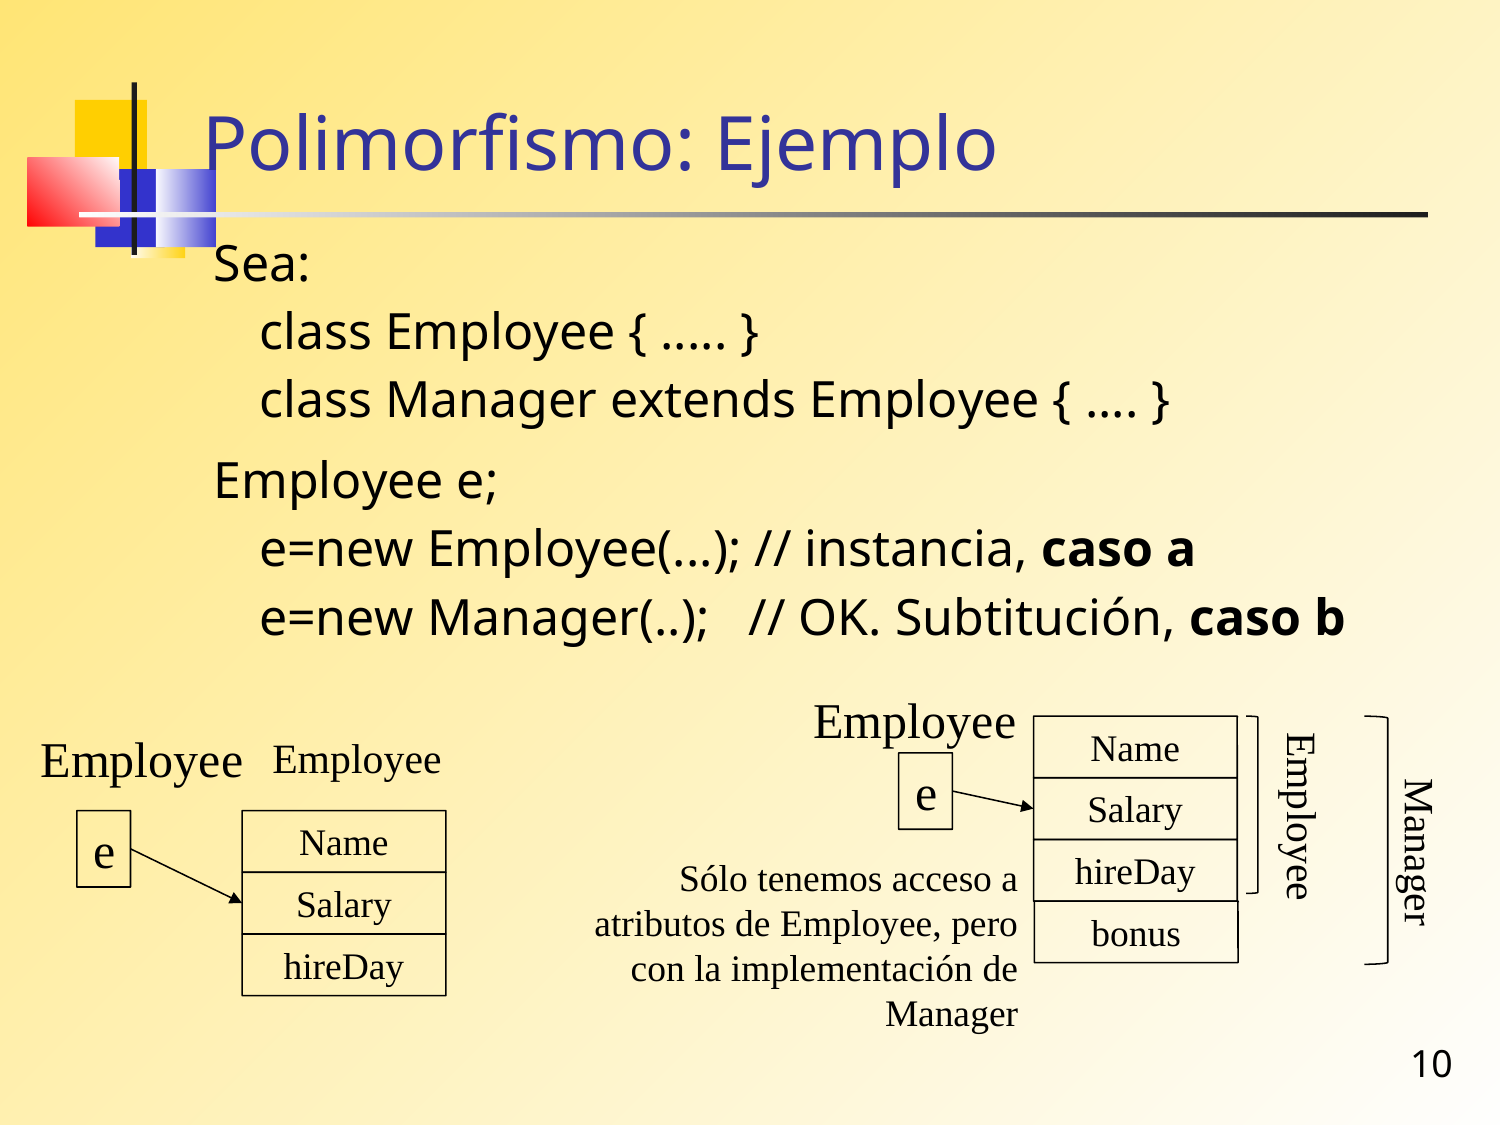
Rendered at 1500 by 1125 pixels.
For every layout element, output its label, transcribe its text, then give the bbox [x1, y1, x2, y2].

text_box Salary [1033, 777, 1238, 838]
text_box Name [1033, 716, 1238, 777]
text_box Employee [798, 680, 1032, 757]
text_box hireDay [1033, 839, 1238, 900]
text_box e [900, 752, 953, 829]
title Polimorfismo: Ejemplo [187, 37, 1466, 201]
text_box Employee [25, 719, 259, 795]
text_box Salary [242, 872, 446, 933]
text_box bonus [1034, 901, 1238, 962]
text_box Sólo tenemos acceso a atributos de Employee, pero con la implementación de Manager [560, 846, 1034, 1042]
text_box e [78, 810, 131, 887]
text_box Employee [1270, 717, 1337, 917]
text_box Employee [257, 723, 457, 790]
text_box hireDay [242, 934, 446, 995]
list Sea: class Employee { ..... } class Manager extends Employee { .... } Employee e; e=new Employee(...); // instancia, caso a e=new Manager(..); // OK. Subtitución, caso b [123, 219, 1399, 629]
text_box Name [242, 810, 446, 871]
text_box Manager [1389, 763, 1455, 942]
